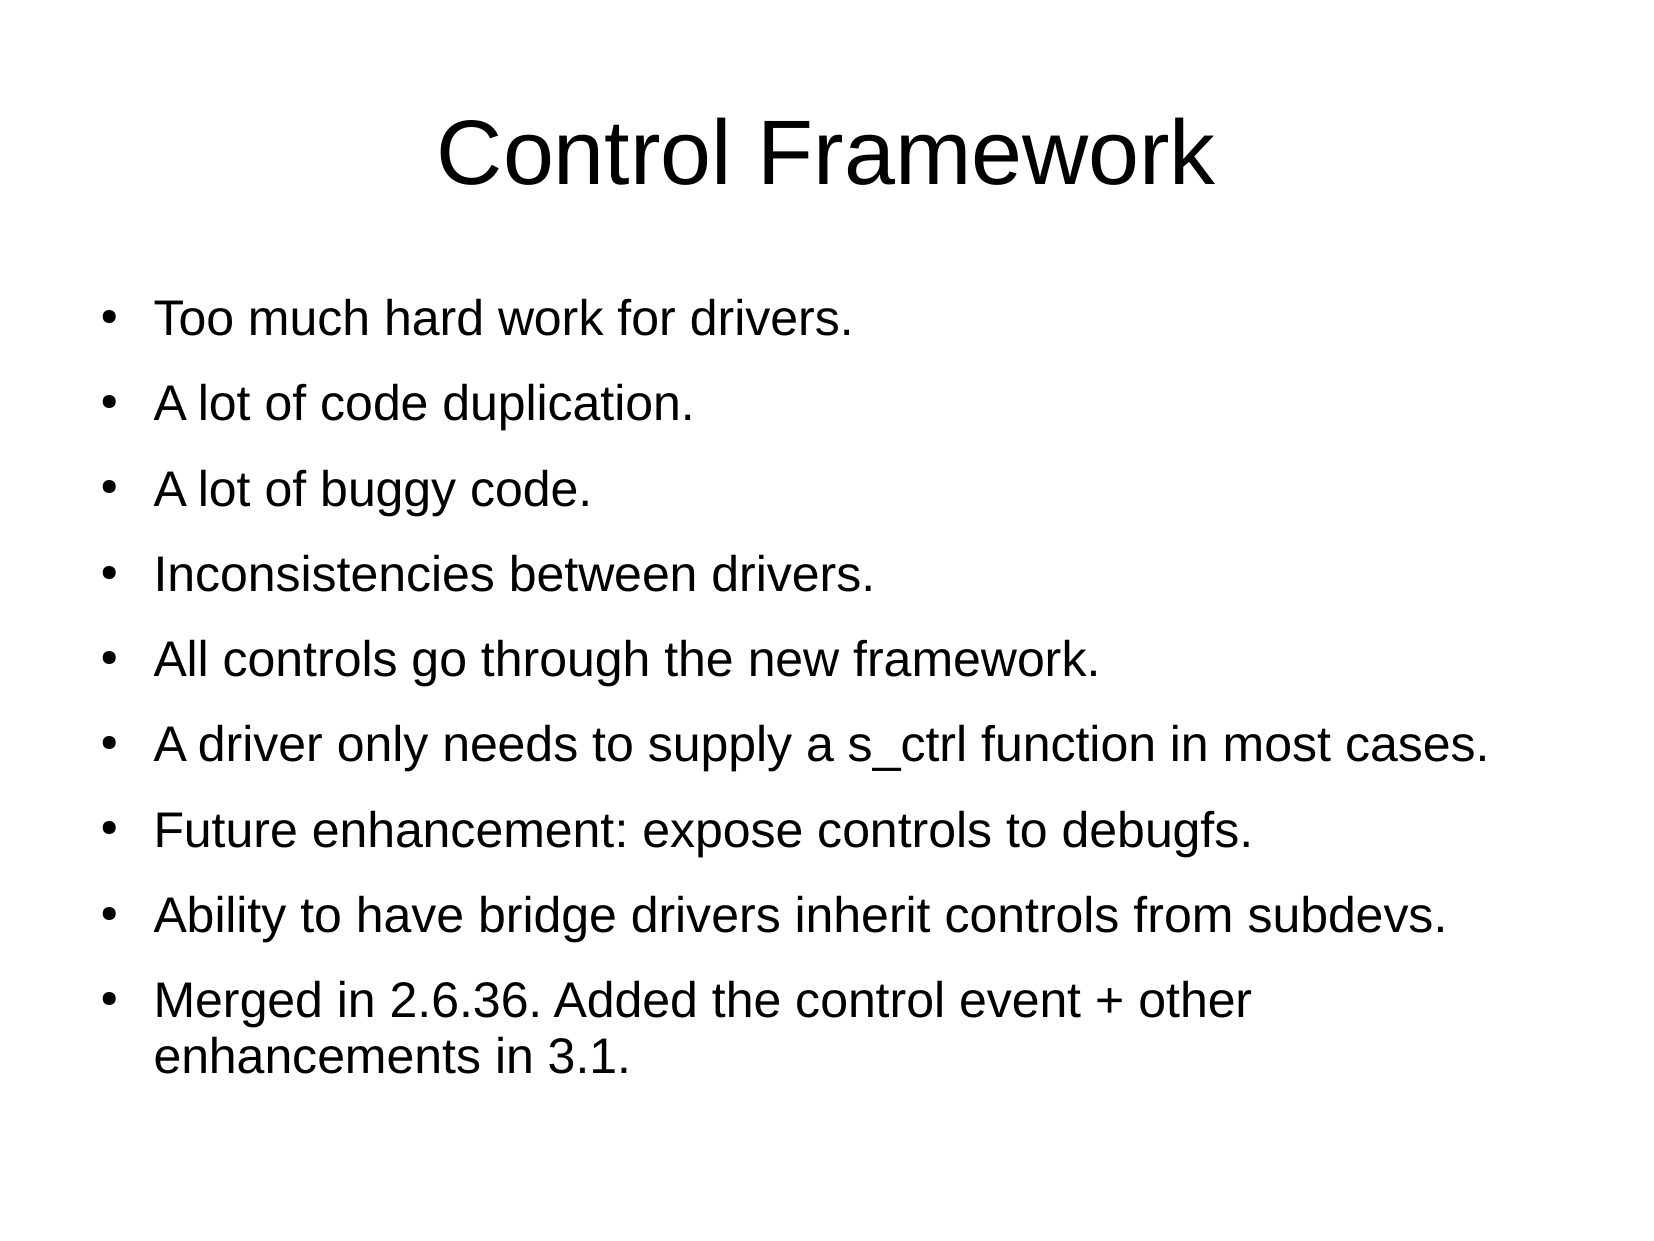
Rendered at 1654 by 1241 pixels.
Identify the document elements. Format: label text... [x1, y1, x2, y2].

list Too much hard work for drivers. A lot of code duplication. A lot of buggy code. Inconsistencies between drivers. All controls go through the new framework. A driver only needs to supply a s_ctrl function in most cases. Future enhancement: expose controls to debugfs. Ability to have bridge drivers inherit controls from subdevs. Merged in 2.6.36. Added the control event + other enhancements in 3.1. [82, 290, 1571, 1094]
title Control Framework [82, 56, 1571, 250]
